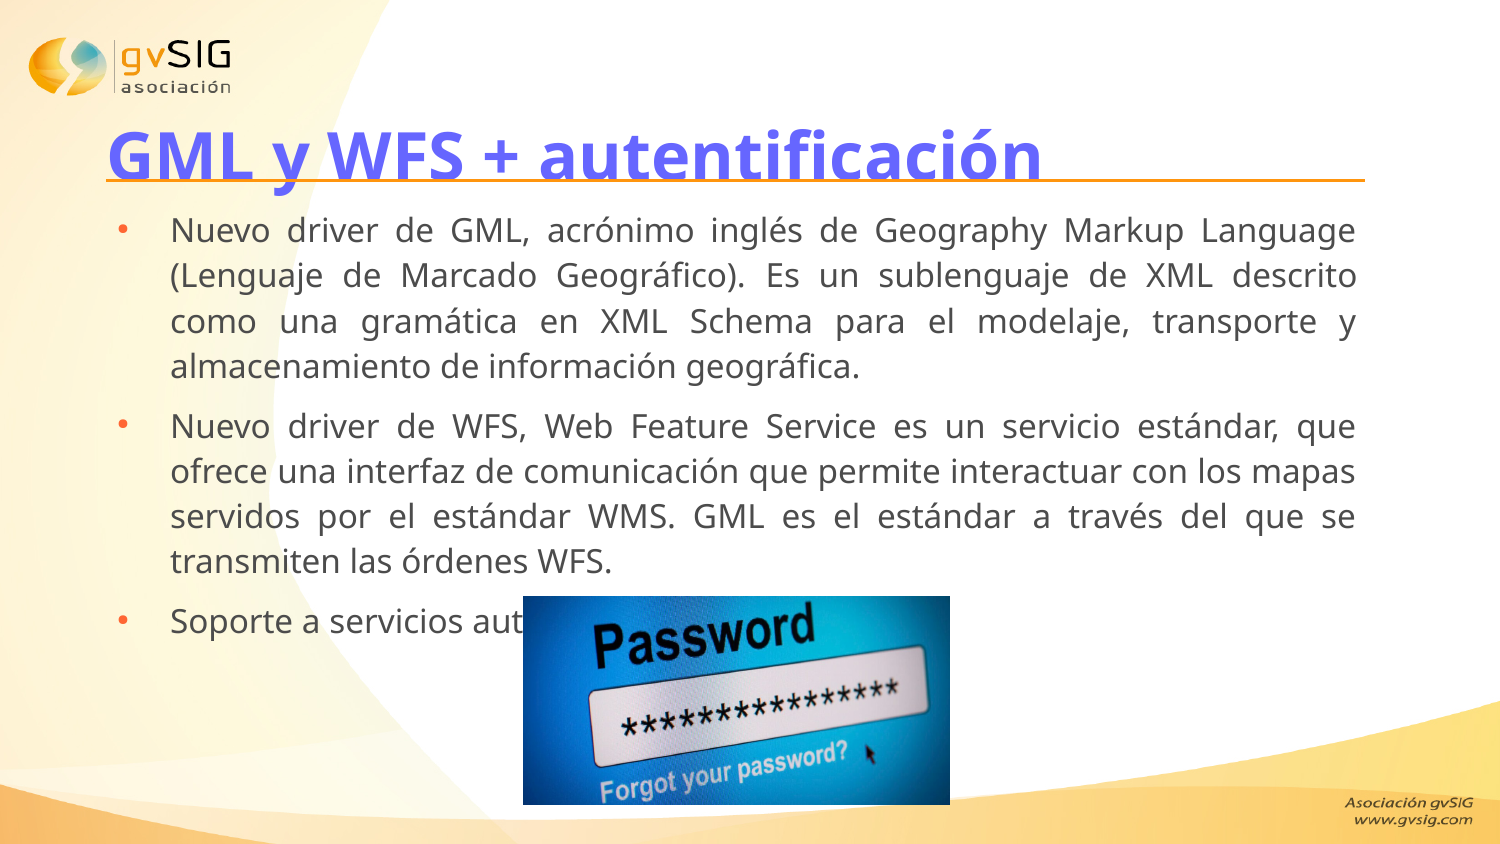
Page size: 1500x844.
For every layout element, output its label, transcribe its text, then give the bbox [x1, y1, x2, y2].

picture [0, 0, 1500, 844]
list Nuevo driver de GML, acrónimo inglés de Geography Markup Language (Lenguaje de Marcado Geográfico).​ Es un sublenguaje de XML descrito como una gramática en XML Schema para el modelaje, transporte y almacenamiento de información geográfica. Nuevo driver de WFS, Web Feature Service es un servicio estándar, que ofrece una interfaz de comunicación que permite interactuar con los mapas servidos por el estándar WMS. GML es el estándar a través del que se transmiten las órdenes WFS. Soporte a servicios autenticados [99, 129, 1359, 770]
title GML y WFS + autentificación [106, 115, 1457, 193]
